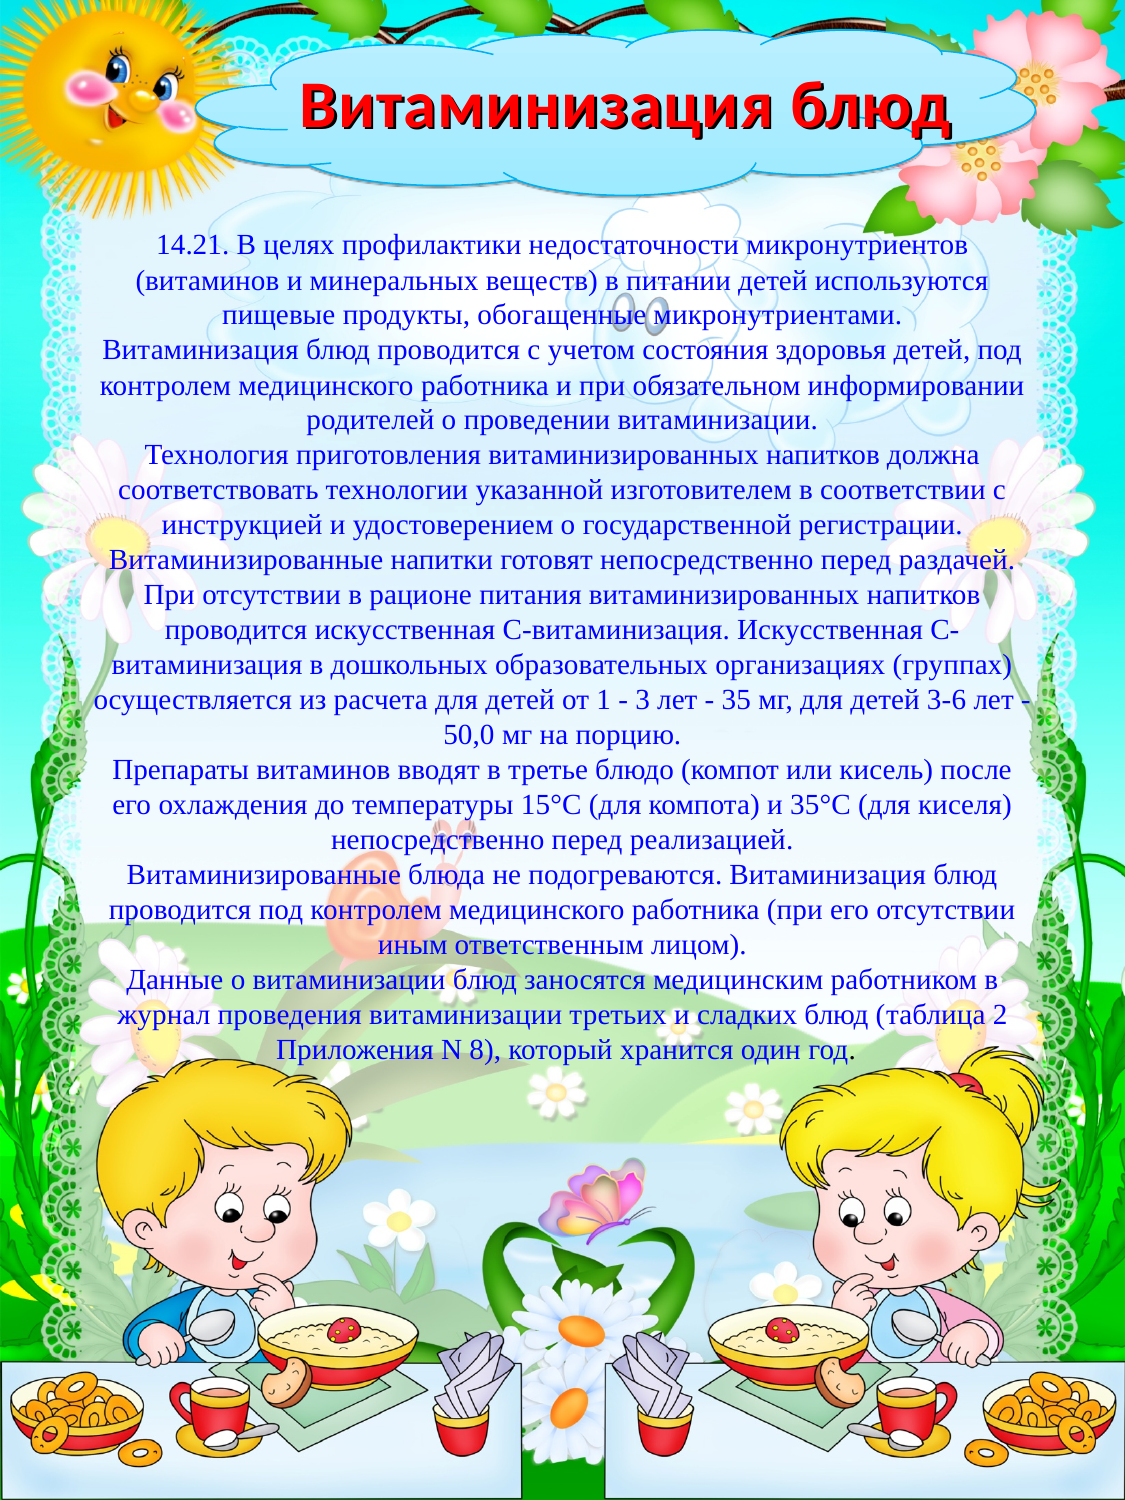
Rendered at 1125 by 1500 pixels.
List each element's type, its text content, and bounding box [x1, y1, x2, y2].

text_box [216, 148, 922, 196]
text_box Витаминизация блюд [125, 53, 1125, 148]
text_box 14.21. В целях профилактики недостаточности микронутриентов (витаминов и минеральных веществ) в питании детей используются пищевые продукты, обогащенные микронутриентами. Витаминизация блюд проводится с учетом состояния здоровья детей, под контролем медицинского работника и при обязательном информировании родителей о проведении витаминизации. Технология приготовления витаминизированных напитков должна соответствовать технологии указанной изготовителем в соответствии с инструкцией и удостоверением о государственной регистрации. Витаминизированные напитки готовят непосредственно перед раздачей. При отсутствии в рационе питания витаминизированных напитков проводится искусственная С-витаминизация. Искусственная С-витаминизация в дошкольных образовательных организациях (группах) осуществляется из расчета для детей от 1 - 3 лет - 35 мг, для детей 3-6 лет - 50,0 мг на порцию. Препараты витаминов вводят в третье блюдо (компот или кисель) после его охлаждения до температуры 15°С (для компота) и 35°С (для киселя) непосредственно перед реализацией. Витаминизированные блюда не подогреваются. Витаминизация блюд проводится под контролем медицинского работника (при его отсутствии иным ответственным лицом). Данные о витаминизации блюд заносятся медицинским работником в журнал проведения витаминизации третьих и сладких блюд (таблица 2 Приложения N 8), который хранится один год. [78, 218, 1047, 1073]
picture [0, 0, 1125, 1500]
text_box [316, 29, 962, 53]
